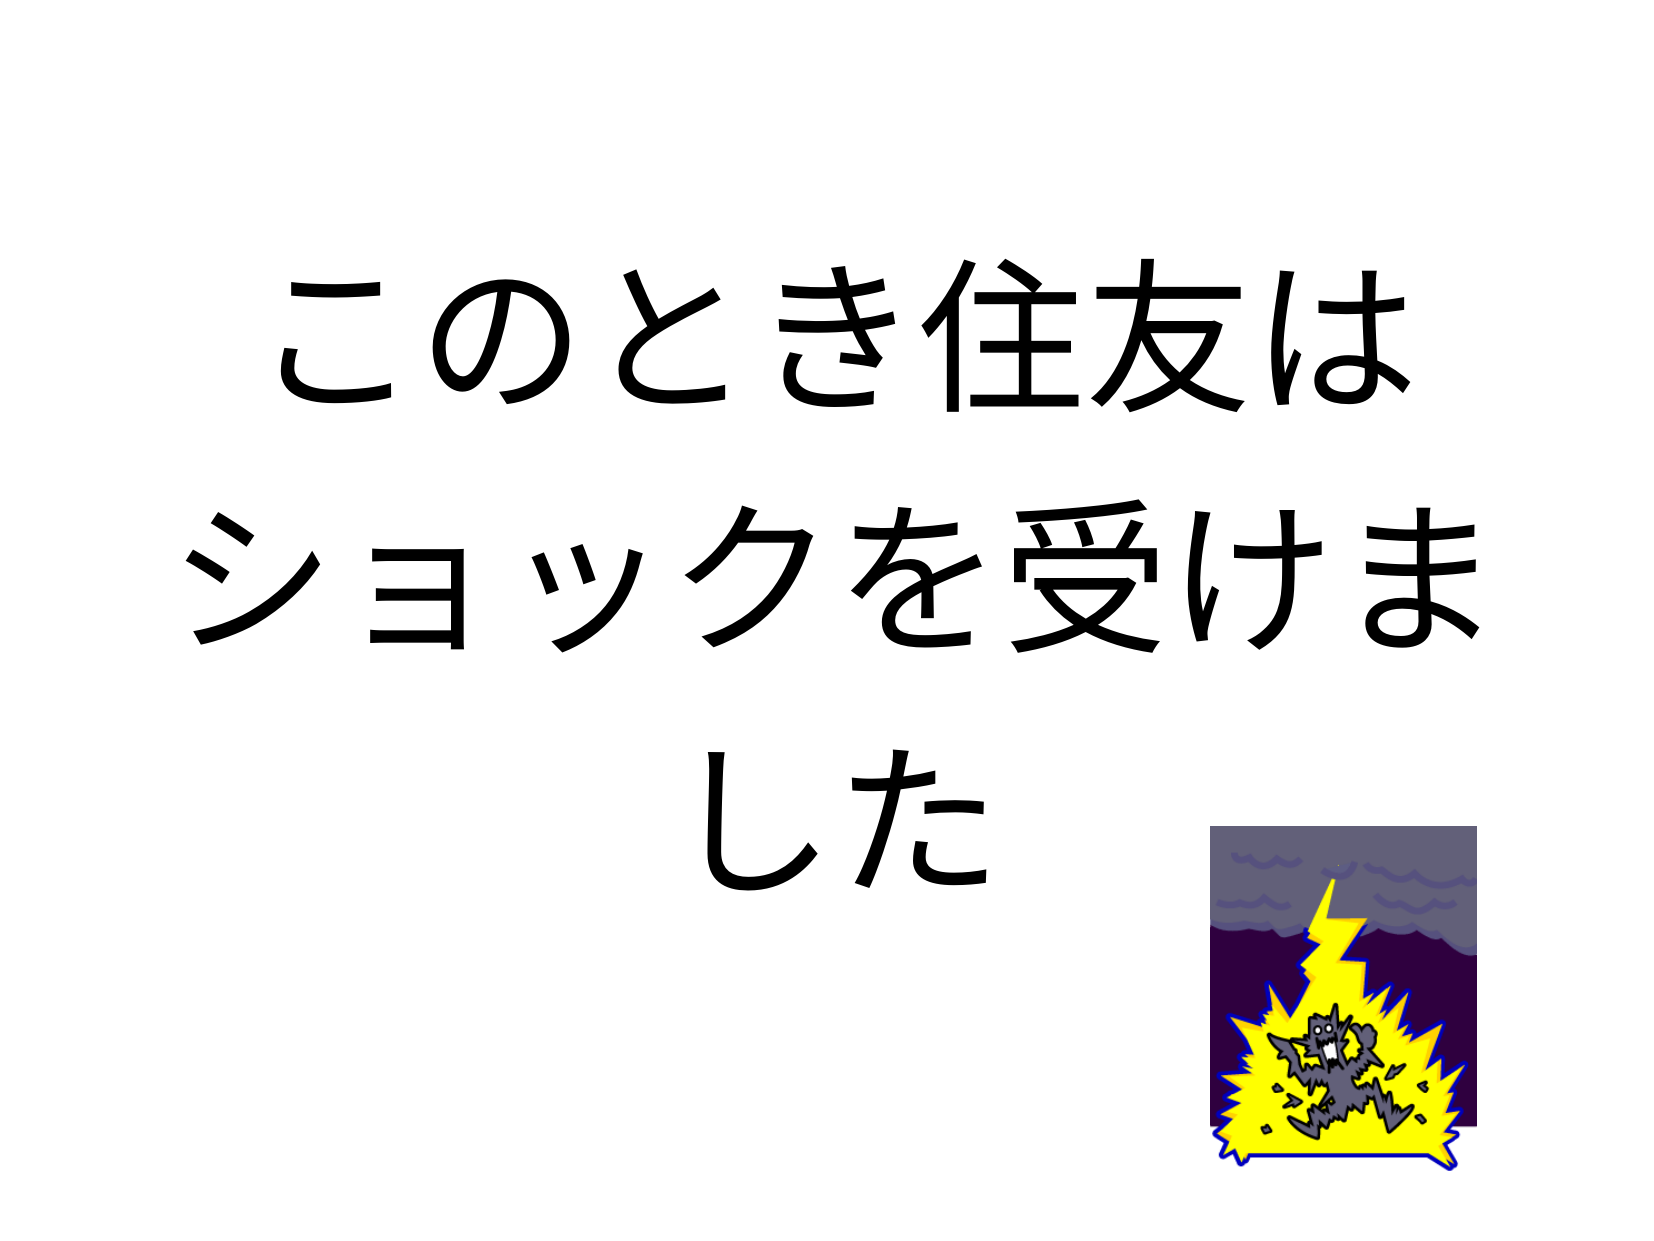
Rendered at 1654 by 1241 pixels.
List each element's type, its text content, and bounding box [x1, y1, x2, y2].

title このとき住友は ショックを受けました [91, 401, 1580, 735]
picture [1210, 826, 1477, 1182]
